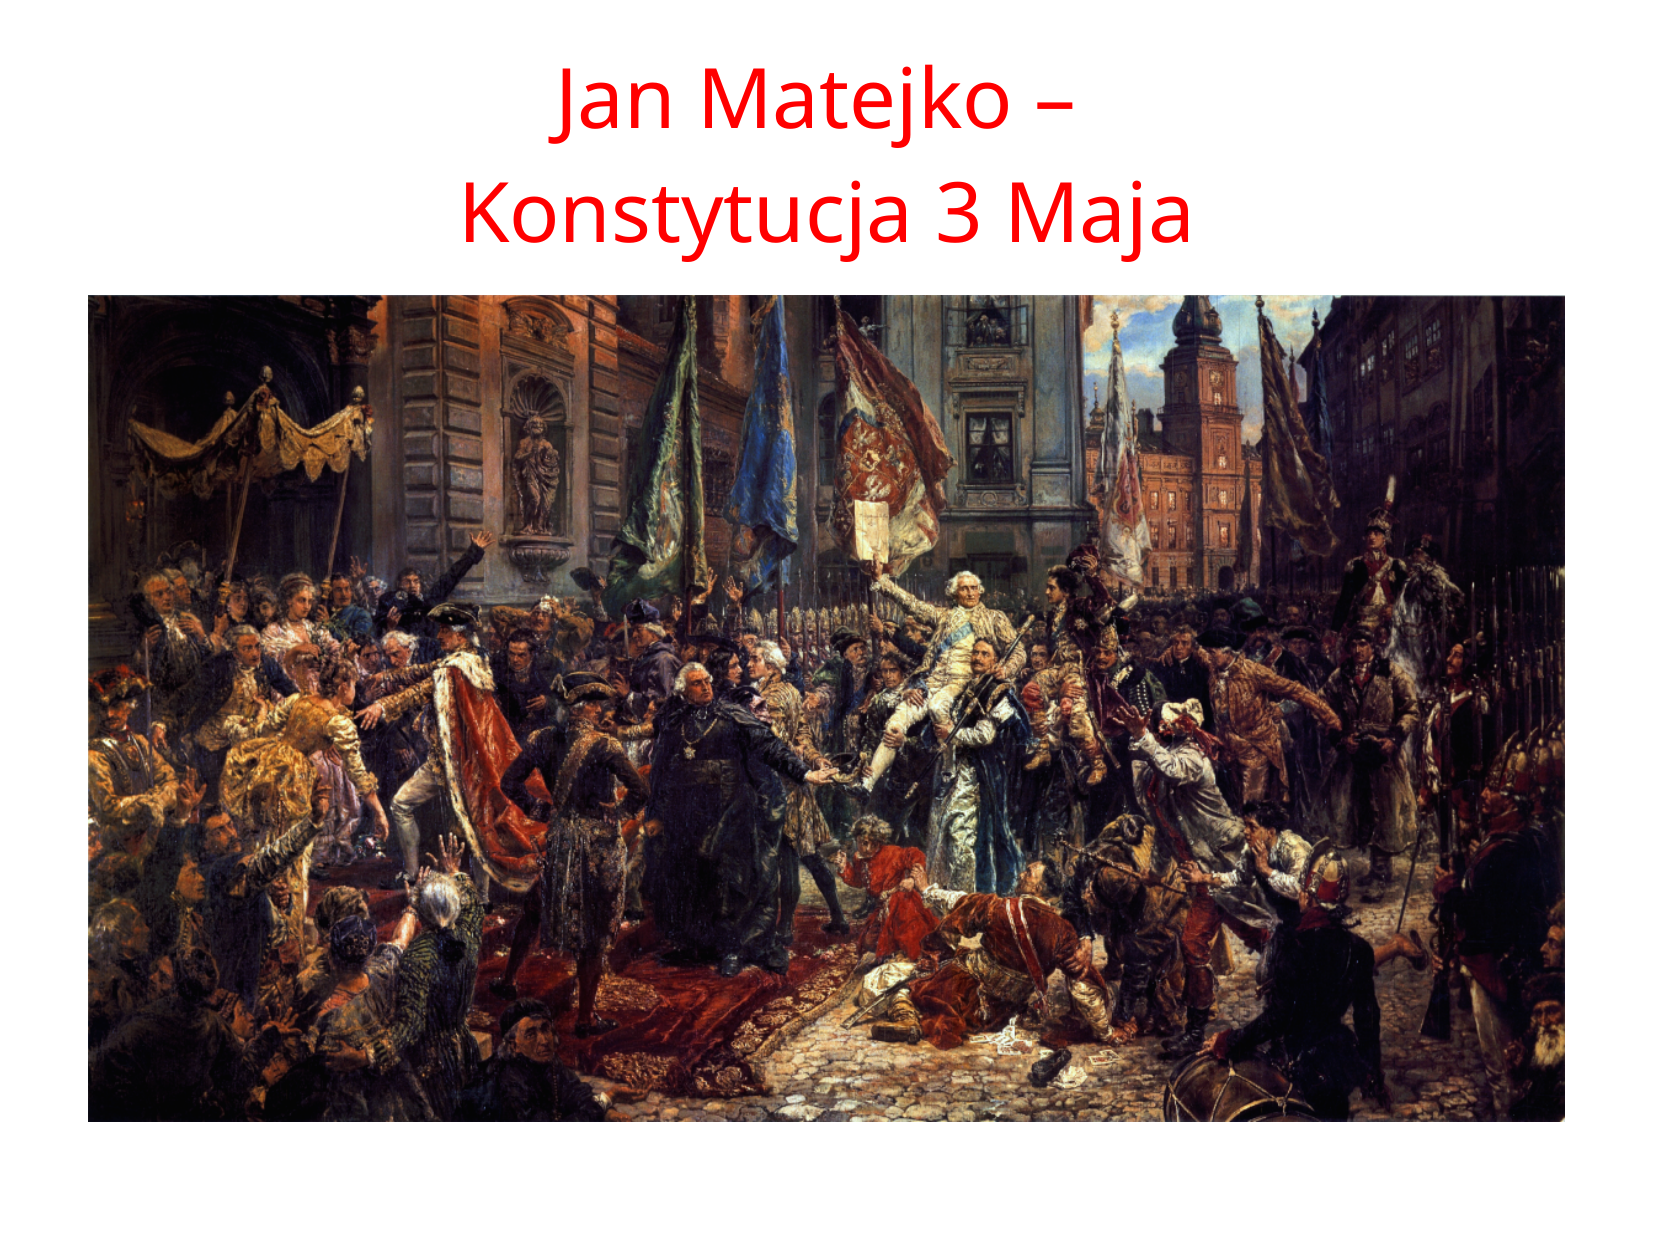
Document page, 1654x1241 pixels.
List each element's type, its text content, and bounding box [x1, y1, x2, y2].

title Jan Matejko – Konstytucja 3 Maja [82, 35, 1571, 271]
picture [88, 290, 1565, 1123]
